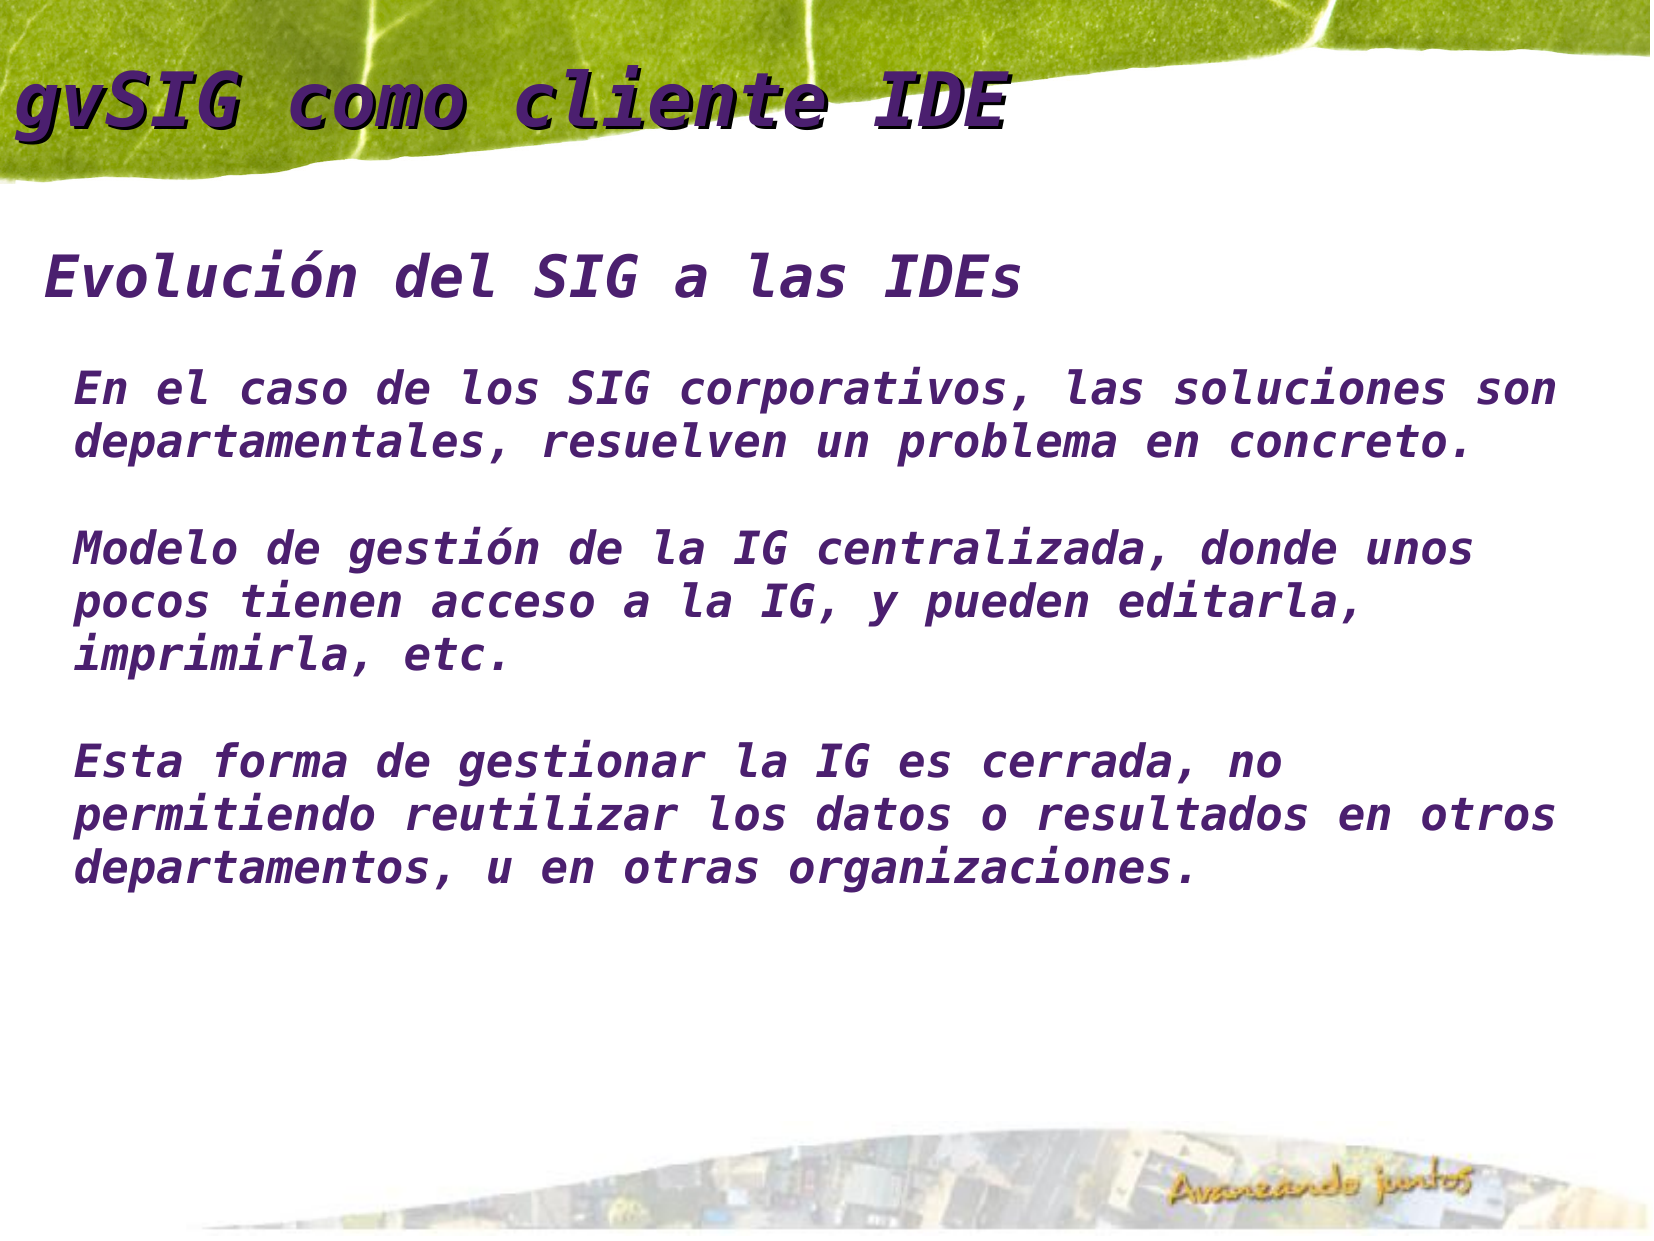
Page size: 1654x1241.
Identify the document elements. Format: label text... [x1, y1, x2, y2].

picture [93, 1121, 1654, 1237]
text_box gvSIG como cliente IDE [0, 5, 1418, 154]
text_box En el caso de los SIG corporativos, las soluciones son departamentales, resuelven un problema en concreto. Modelo de gestión de la IG centralizada, donde unos pocos tienen acceso a la IG, y pueden editarla, imprimirla, etc. Esta forma de gestionar la IG es cerrada, no permitiendo reutilizar los datos o resultados en otros departamentos, u en otras organizaciones. [59, 354, 1595, 1009]
picture [0, 0, 1650, 184]
text_box Evolución del SIG a las IDEs [29, 236, 1625, 319]
